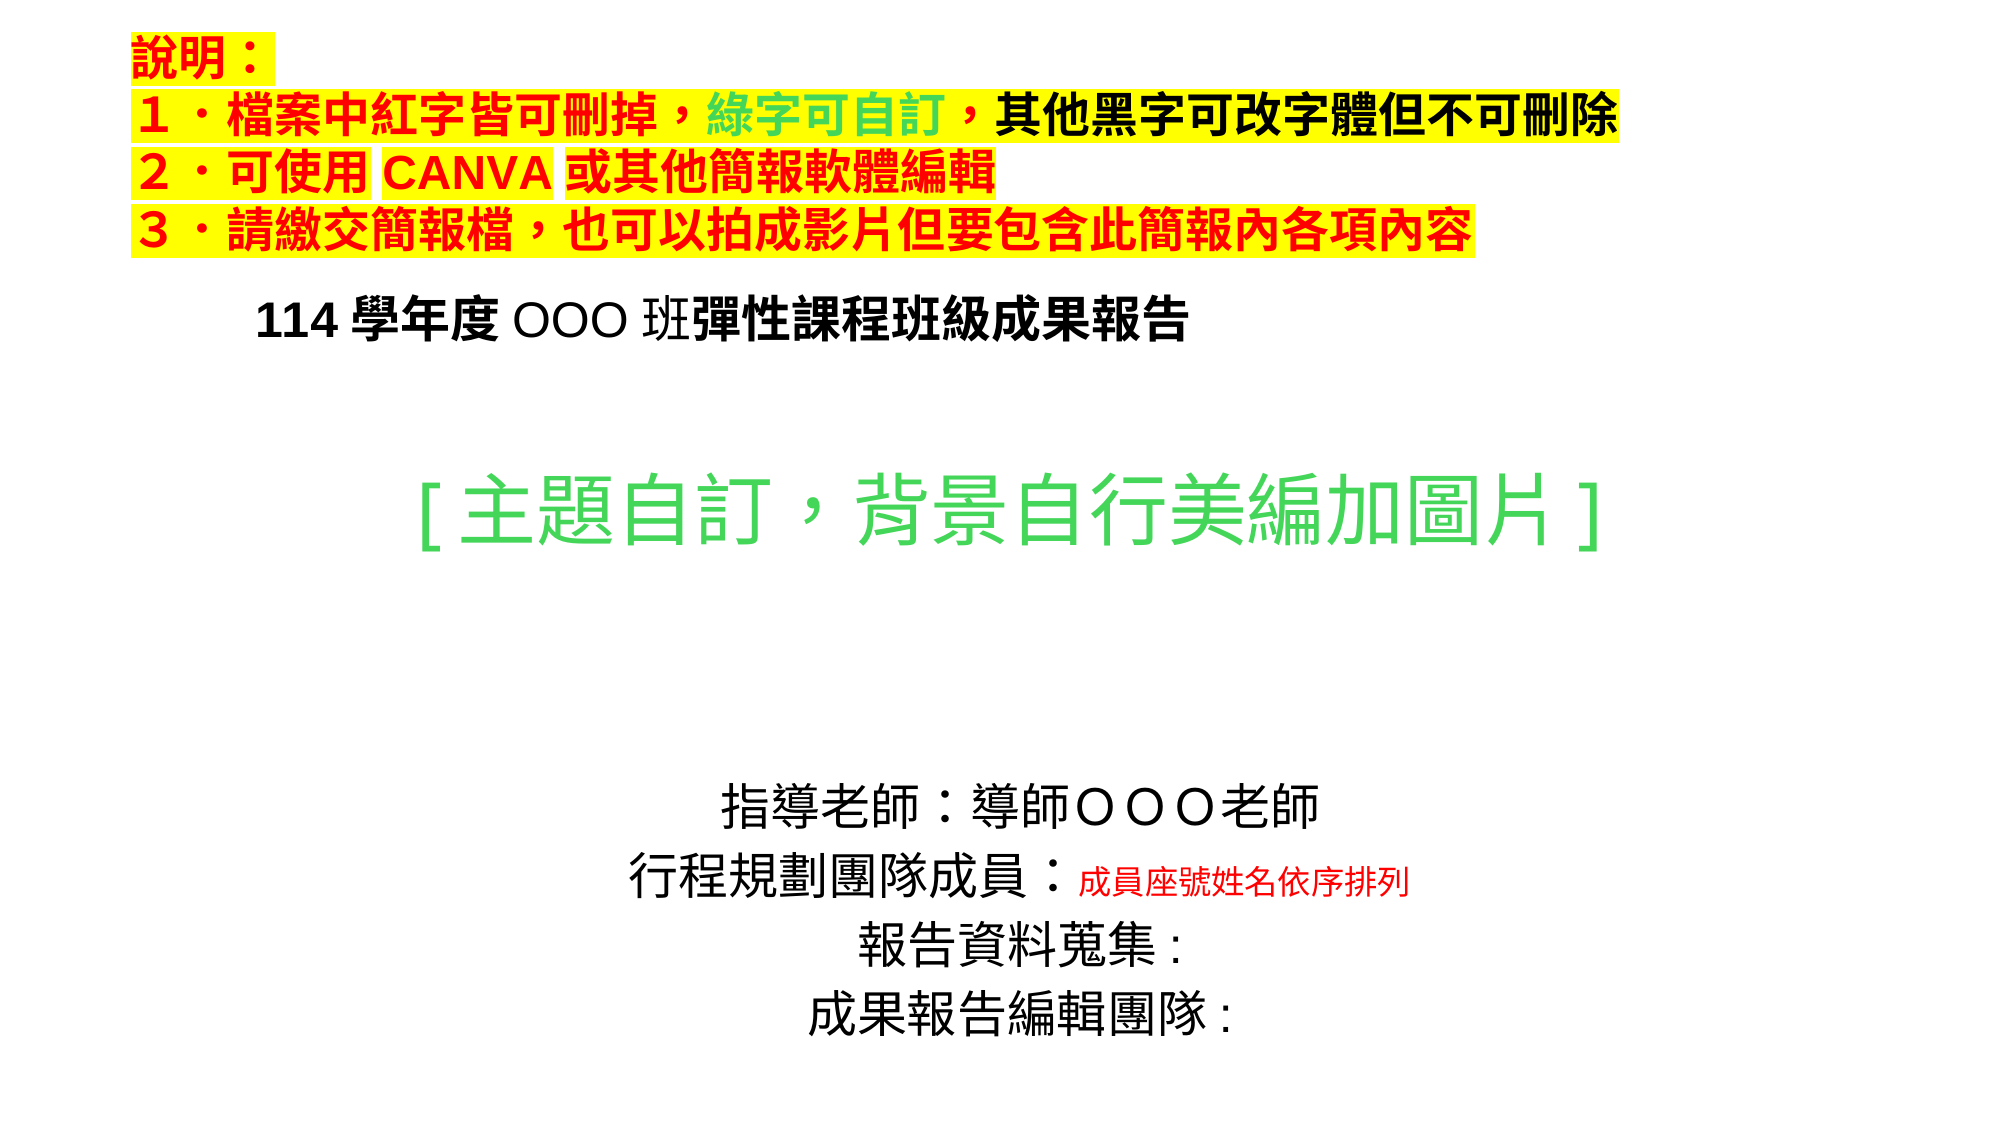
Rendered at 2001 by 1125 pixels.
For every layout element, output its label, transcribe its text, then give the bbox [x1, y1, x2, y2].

title [主題自訂，背景自行美編加圖片] [260, 317, 1761, 563]
subtitle 指導老師：導師ＯＯＯ老師 行程規劃團隊成員：成員座號姓名依序排列 報告資料蒐集: 成果報告編輯團隊: [270, 779, 1771, 1052]
text_box 114學年度OOO班彈性課程班級成果報告 [239, 279, 1240, 356]
text_box 說明： １．檔案中紅字皆可刪掉，綠字可自訂，其他黑字可改字體但不可刪除 ２．可使用CANVA或其他簡報軟體編輯 ３．請繳交簡報檔，也可以拍成影片但要包含此簡報內各項內容 [115, 19, 2000, 268]
